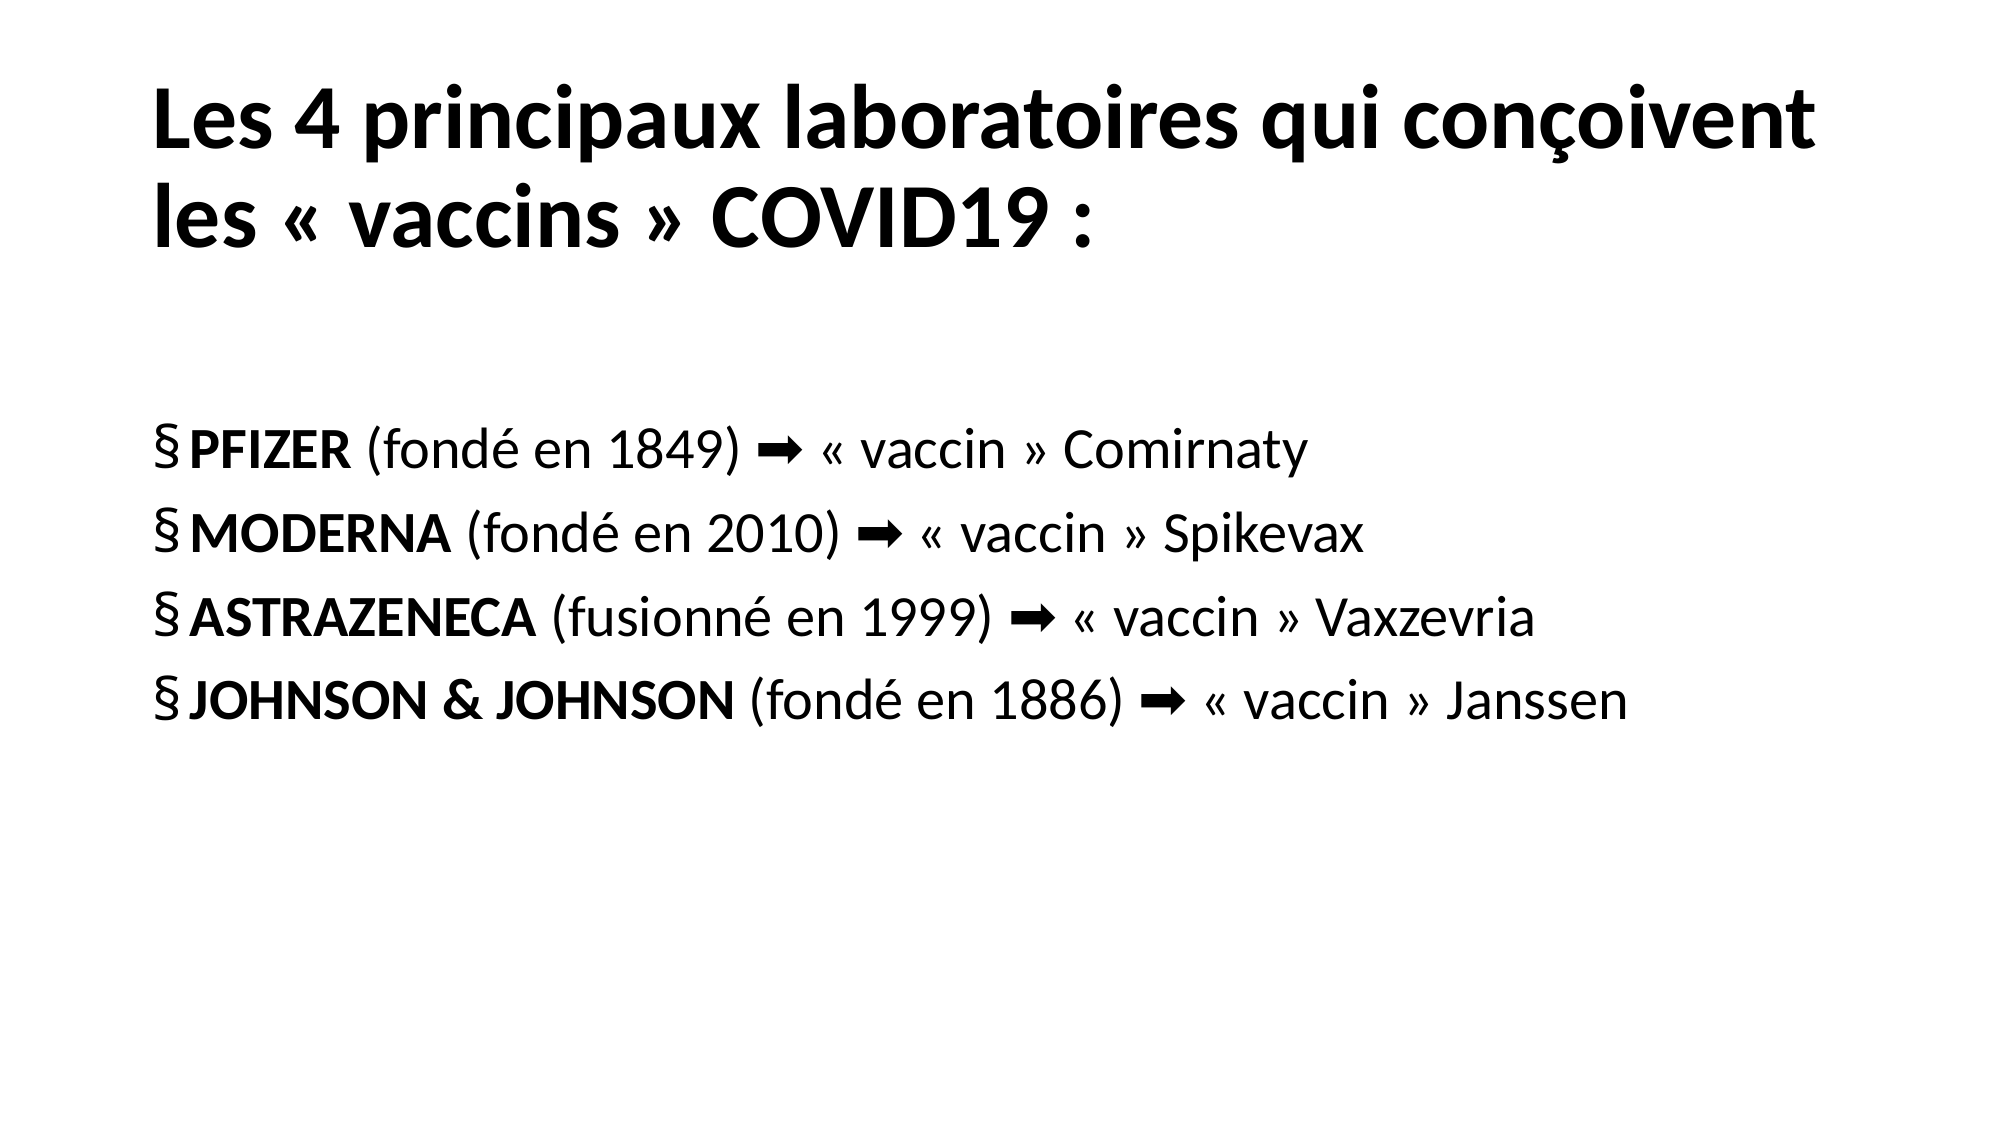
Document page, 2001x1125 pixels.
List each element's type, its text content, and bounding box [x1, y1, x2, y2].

list PFIZER (fondé en 1849) ➡️ « vaccin » Comirnaty MODERNA (fondé en 2010) ➡️ « vaccin » Spikevax ASTRAZENECA (fusionné en 1999) ➡️ « vaccin » Vaxzevria JOHNSON & JOHNSON (fondé en 1886) ➡️ « vaccin » Janssen [137, 411, 1762, 778]
title Les 4 principaux laboratoires qui conçoivent les « vaccins » COVID19 : [137, 59, 1863, 278]
